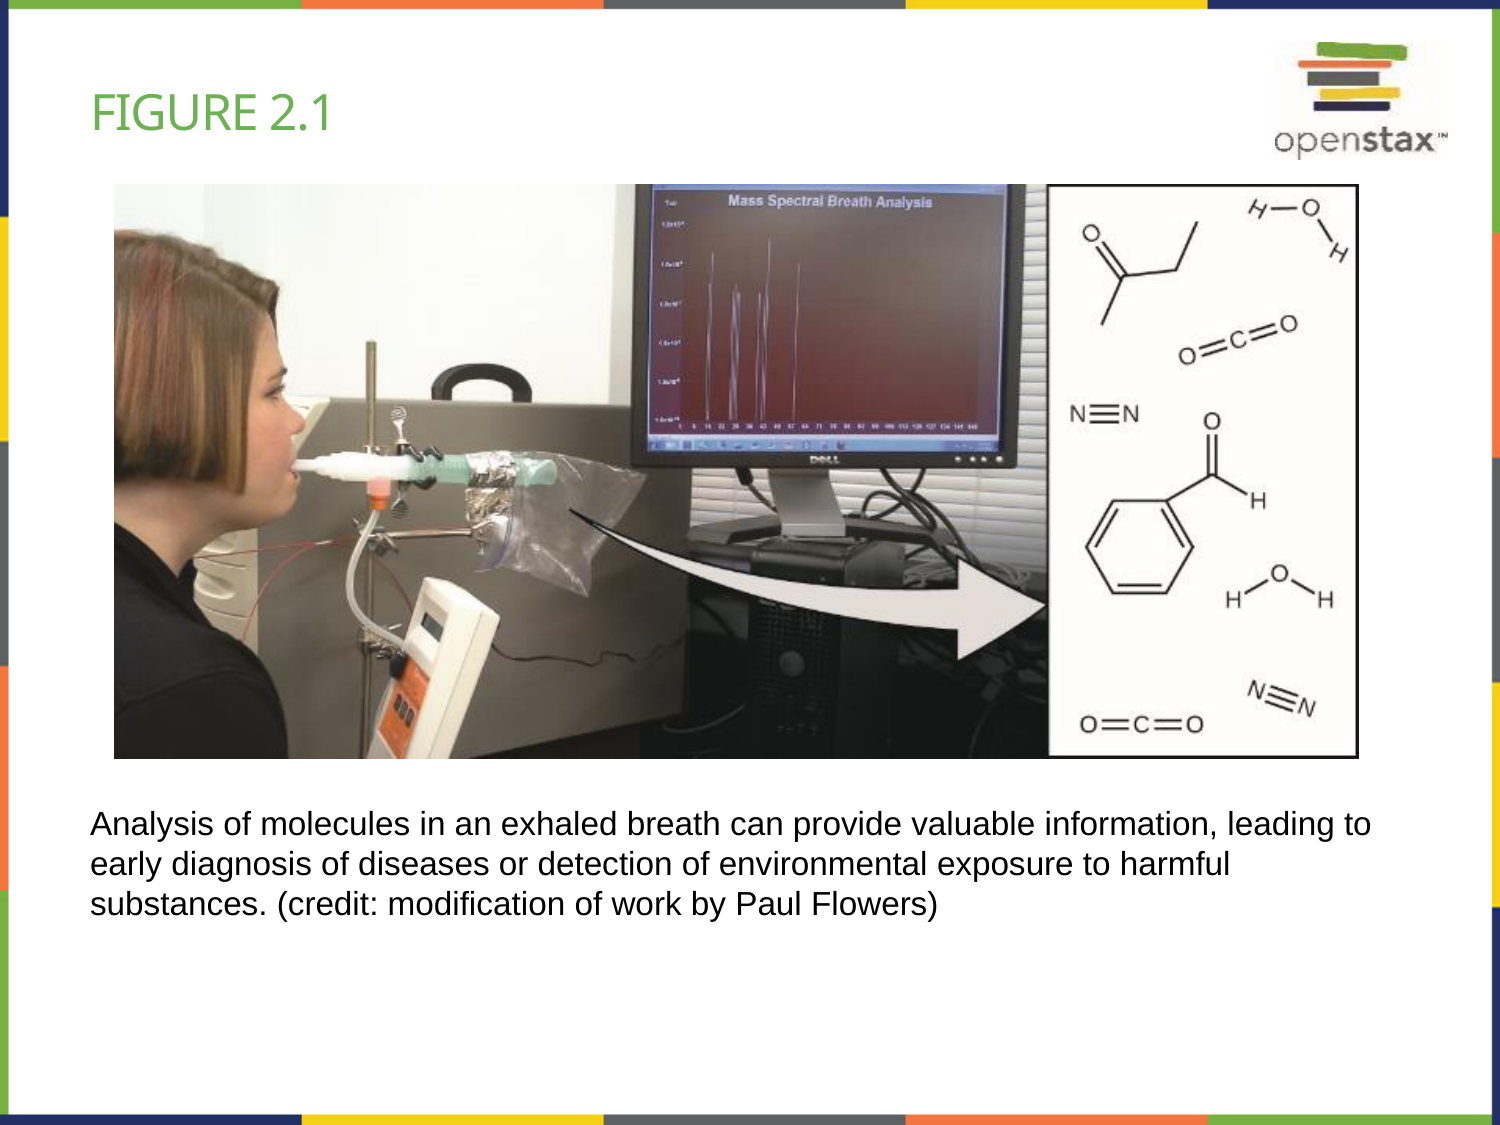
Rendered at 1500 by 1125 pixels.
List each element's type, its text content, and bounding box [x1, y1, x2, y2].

list Analysis of molecules in an exhaled breath can provide valuable information, leading to early diagnosis of diseases or detection of environmental exposure to harmful substances. (credit: modification of work by Paul Flowers) [75, 794, 1398, 986]
picture [0, 0, 1500, 1125]
title Figure 2.1 [75, 39, 1398, 148]
